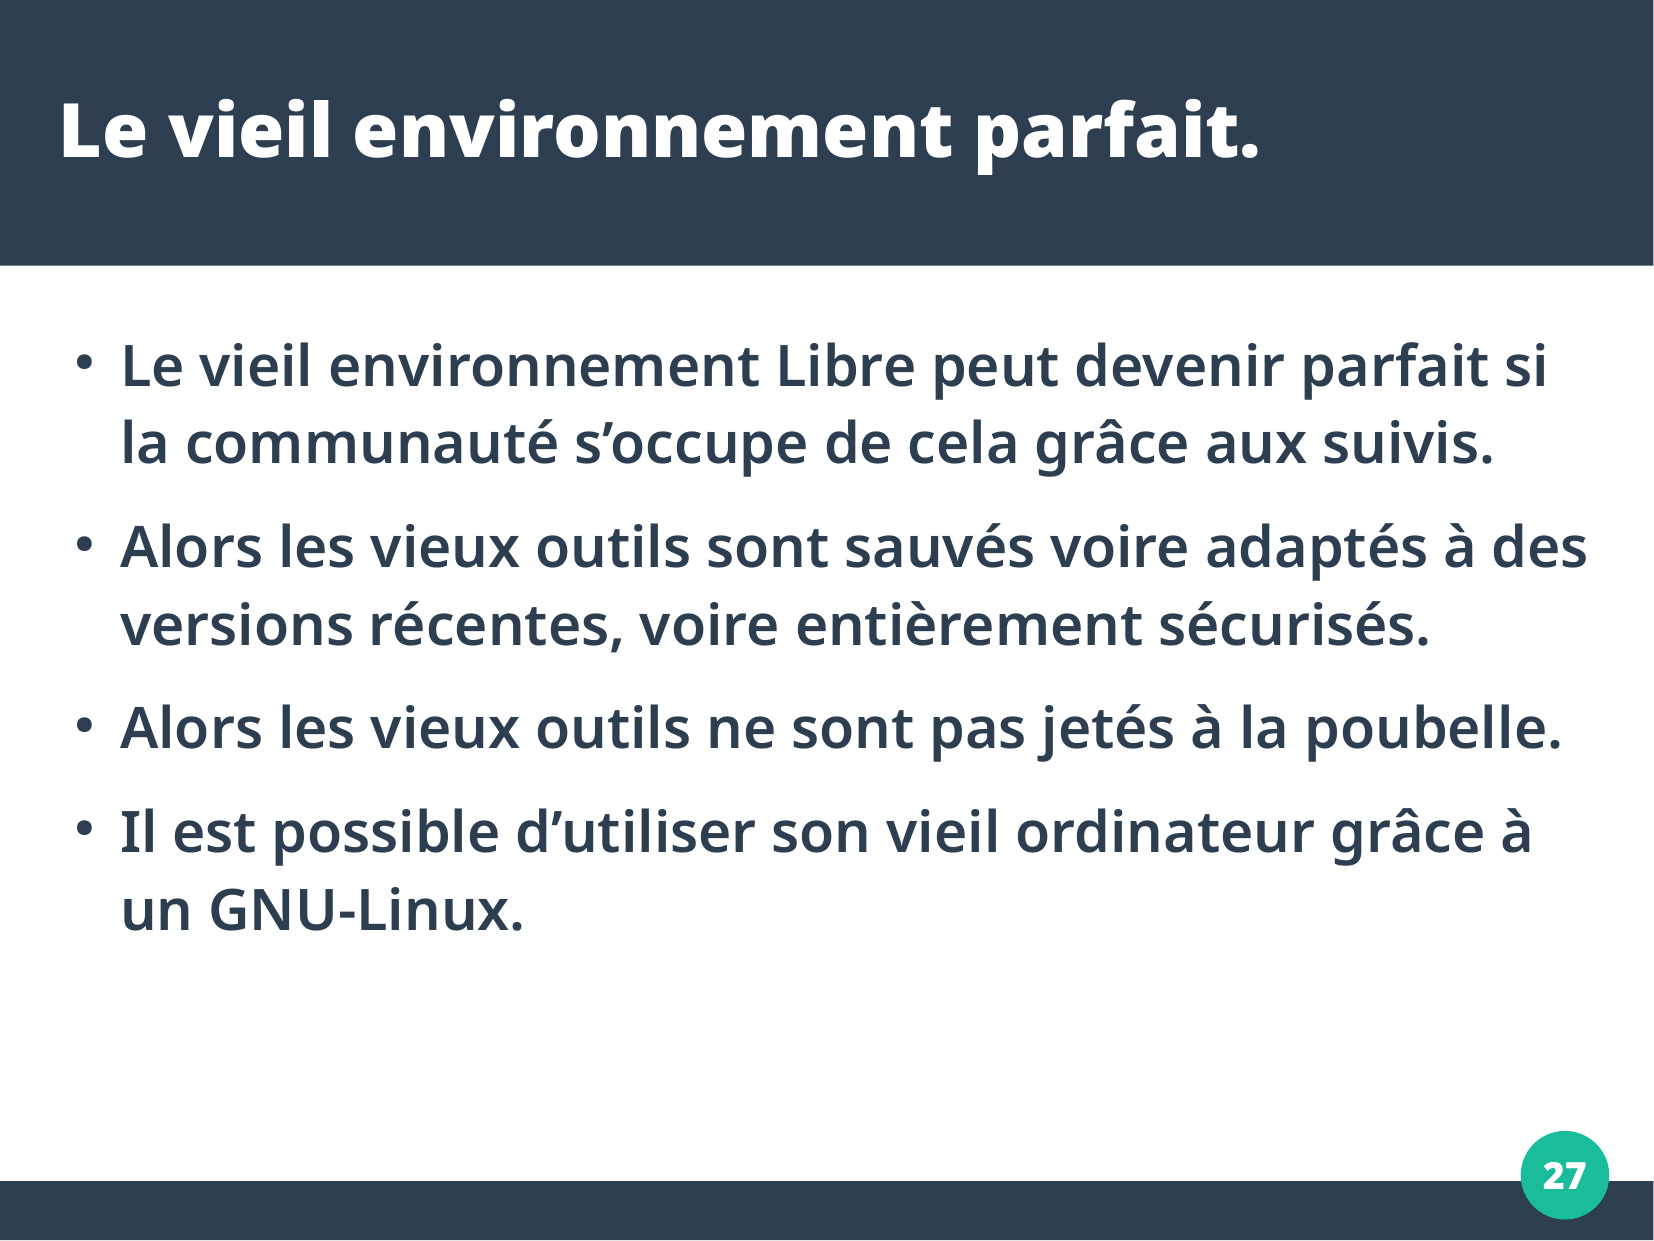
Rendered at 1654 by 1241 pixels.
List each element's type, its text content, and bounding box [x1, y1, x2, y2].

title Le vieil environnement parfait. [59, 49, 1595, 207]
list Le vieil environnement Libre peut devenir parfait si la communauté s’occupe de cela grâce aux suivis. Alors les vieux outils sont sauvés voire adaptés à des versions récentes, voire entièrement sécurisés. Alors les vieux outils ne sont pas jetés à la poubelle. Il est possible d’utiliser son vieil ordinateur grâce à un GNU-Linux. [59, 324, 1595, 1152]
